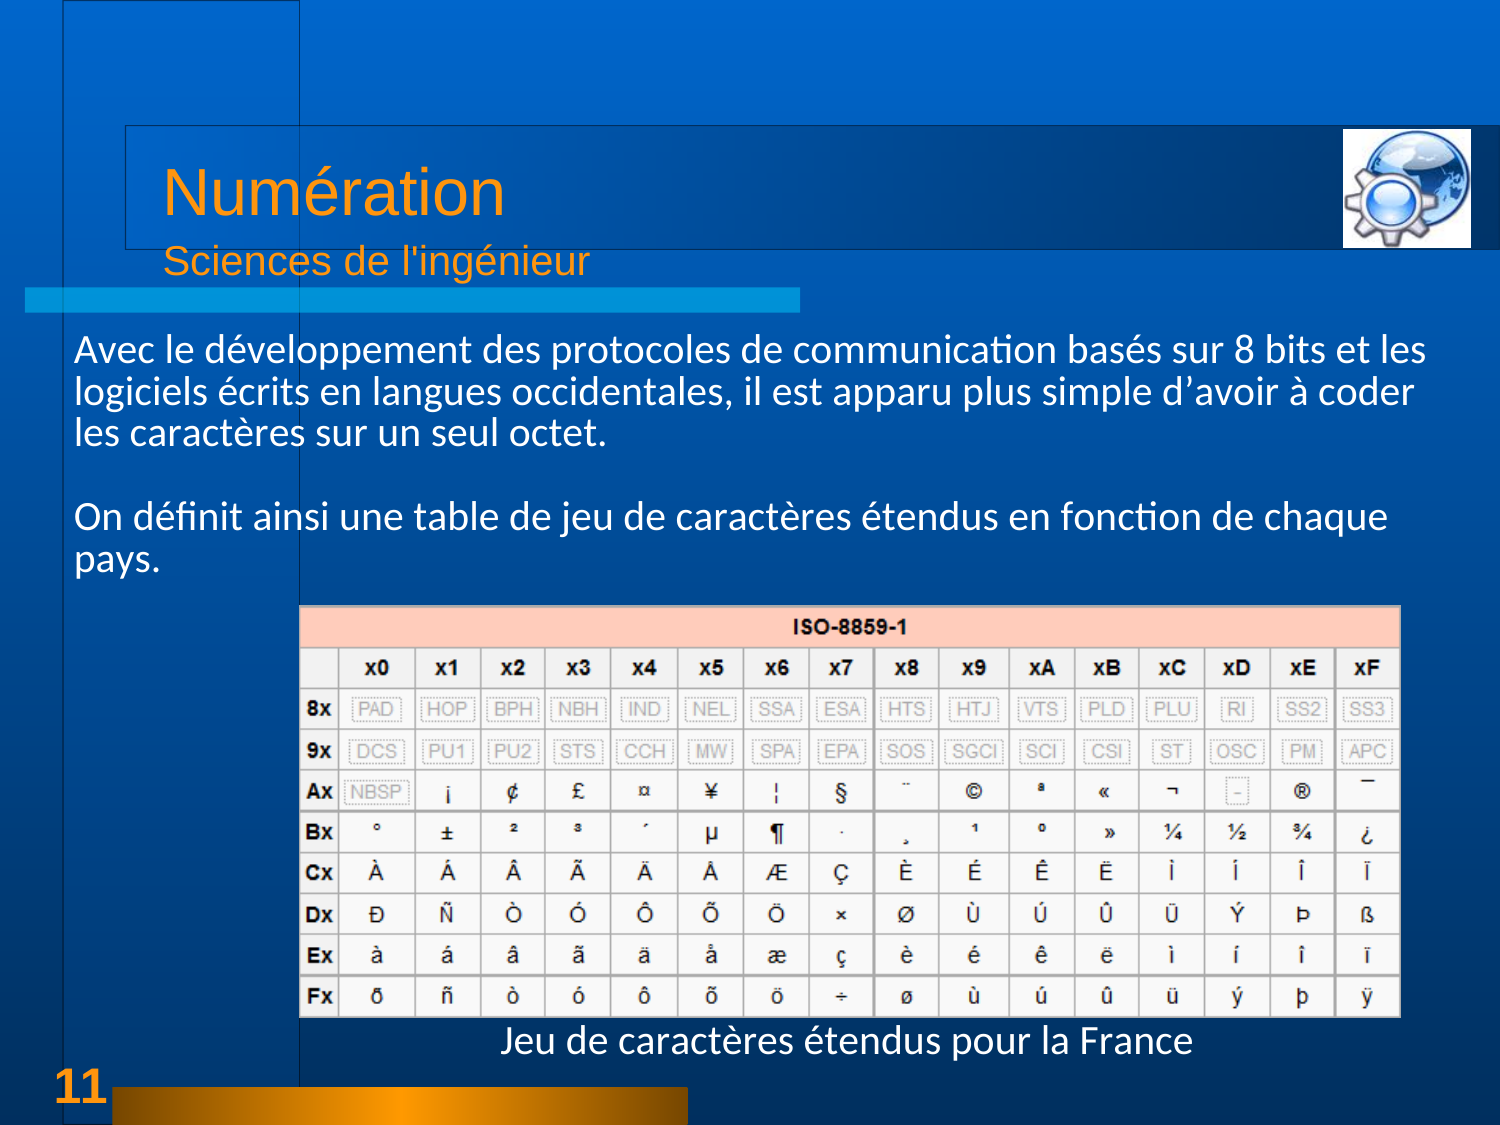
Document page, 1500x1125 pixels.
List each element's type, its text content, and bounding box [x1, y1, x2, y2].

text_box Avec le développement des protocoles de communication basés sur 8 bits et les logiciels écrits en langues occidentales, il est apparu plus simple d’avoir à coder les caractères sur un seul octet. On définit ainsi une table de jeu de caractères étendus en fonction de chaque pays. [59, 324, 1477, 697]
picture [299, 605, 1401, 1018]
picture [1343, 129, 1471, 248]
text_box Jeu de caractères étendus pour la France [301, 1015, 1394, 1082]
